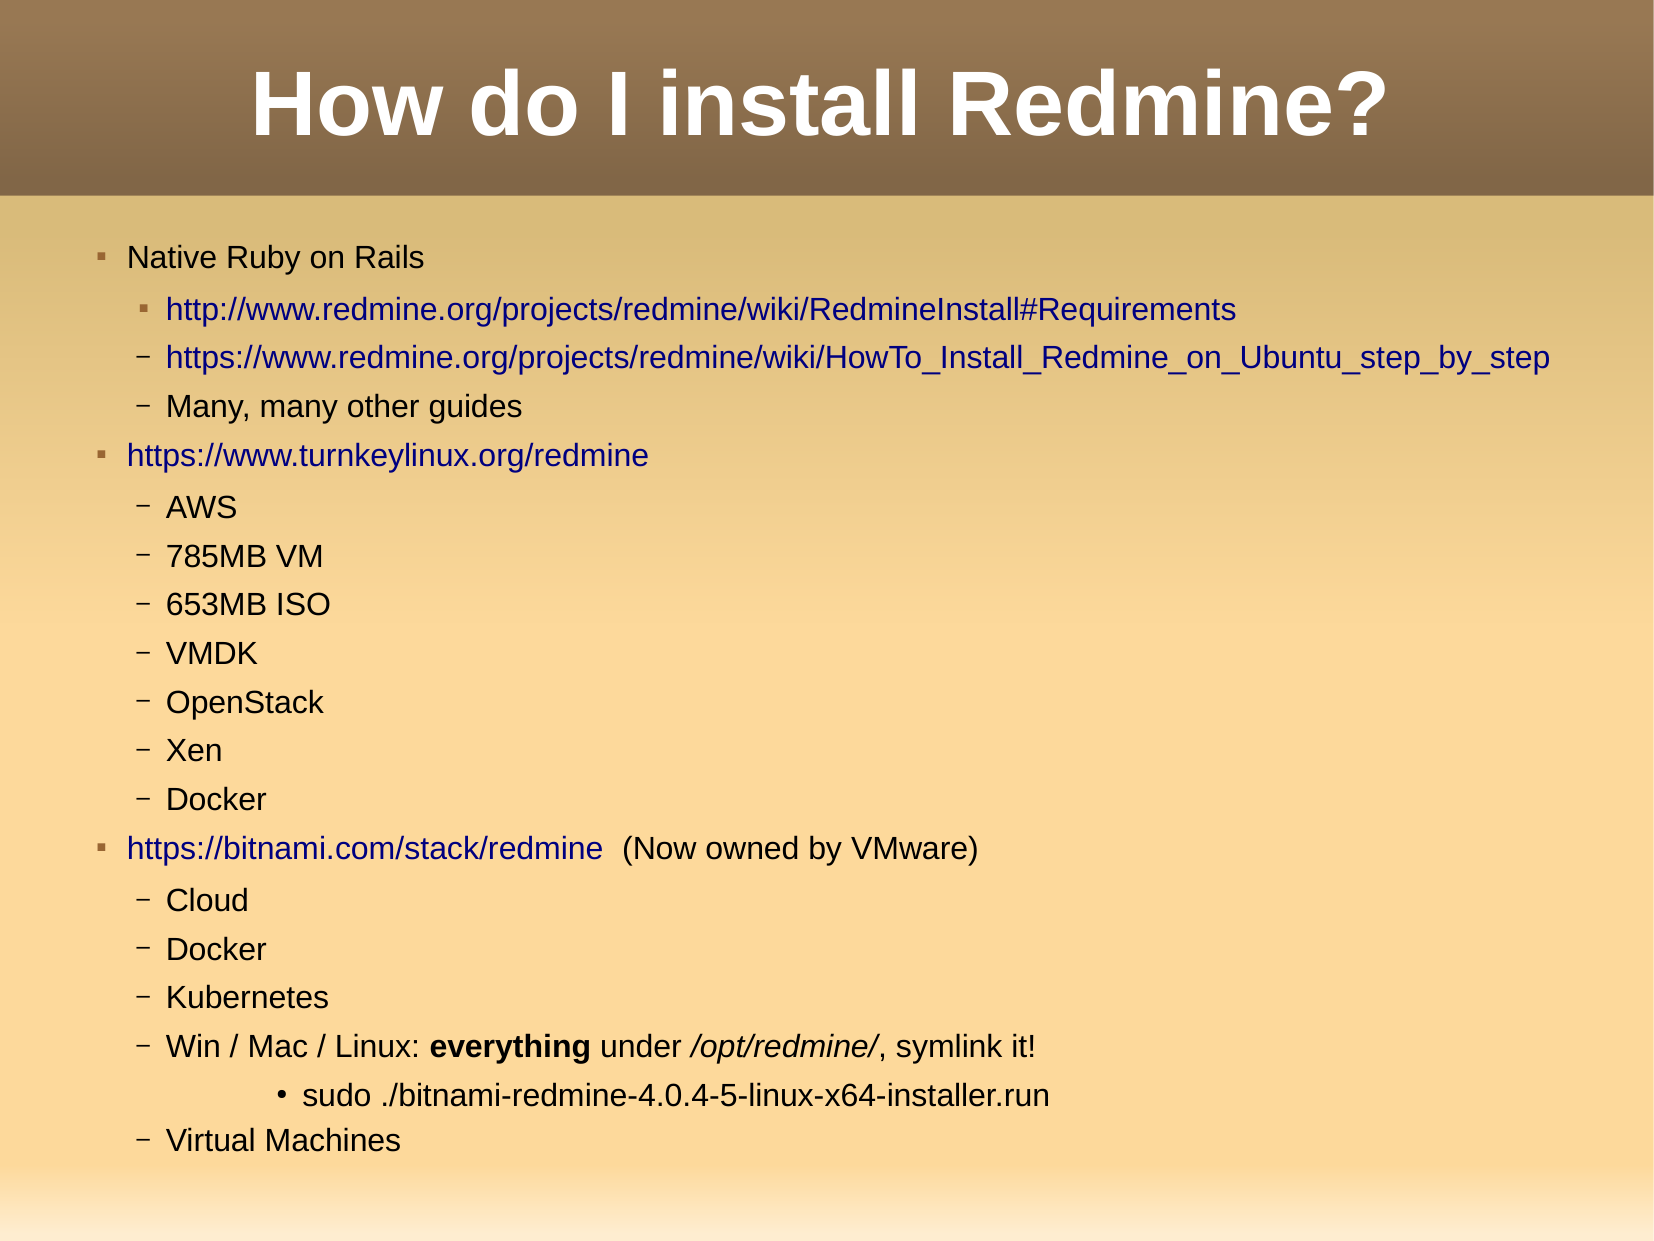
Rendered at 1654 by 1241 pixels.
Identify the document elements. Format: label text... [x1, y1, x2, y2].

picture [0, 0, 1654, 1241]
list Native Ruby on Rails http://www.redmine.org/projects/redmine/wiki/RedmineInstall#Requirements https://www.redmine.org/projects/redmine/wiki/HowTo_Install_Redmine_on_Ubuntu_step_by_step Many, many other guides https://www.turnkeylinux.org/redmine AWS 785MB VM 653MB ISO VMDK OpenStack Xen Docker https://bitnami.com/stack/redmine (Now owned by VMware) Cloud Docker Kubernetes Win / Mac / Linux: everything under /opt/redmine/, symlink it! sudo ./bitnami-redmine-4.0.4-5-linux-x64-installer.run Virtual Machines [87, 239, 1577, 1178]
title How do I install Redmine? [76, 0, 1565, 208]
